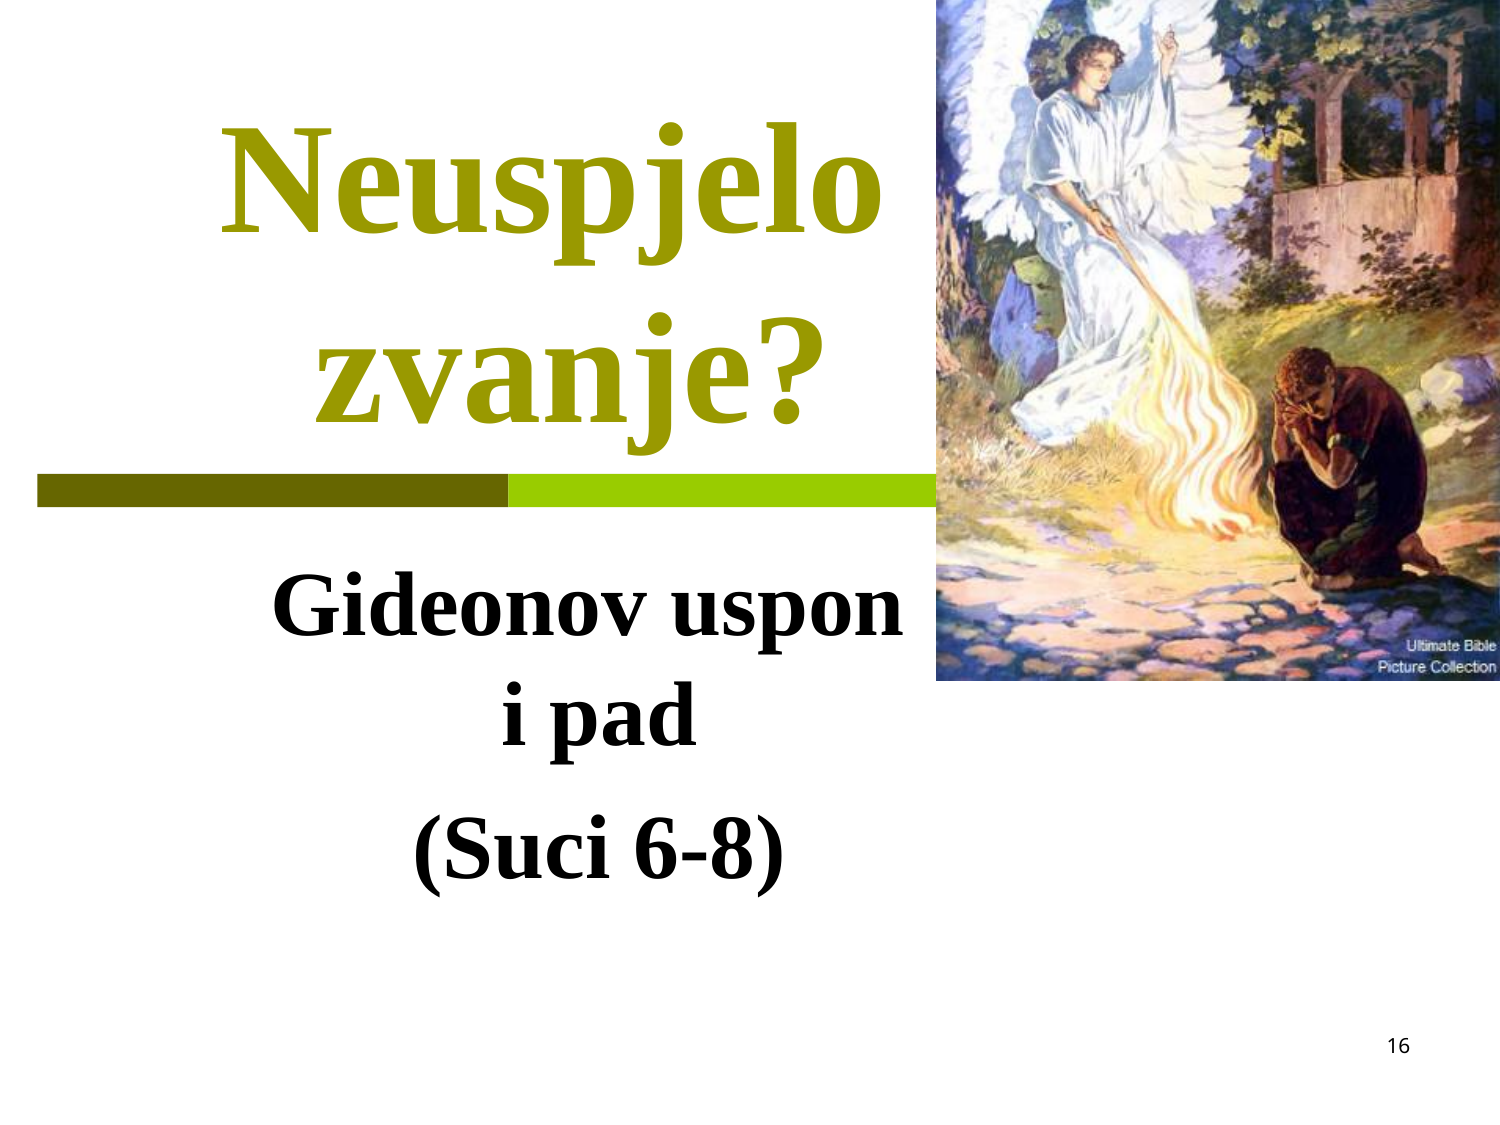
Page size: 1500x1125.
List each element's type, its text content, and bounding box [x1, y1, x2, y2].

text_box <number> [1074, 1025, 1426, 1101]
picture [936, 0, 1500, 681]
title Neuspjelo zvanje? [112, 112, 936, 462]
subtitle Gideonov uspon i pad (Suci 6-8) [224, 536, 975, 899]
